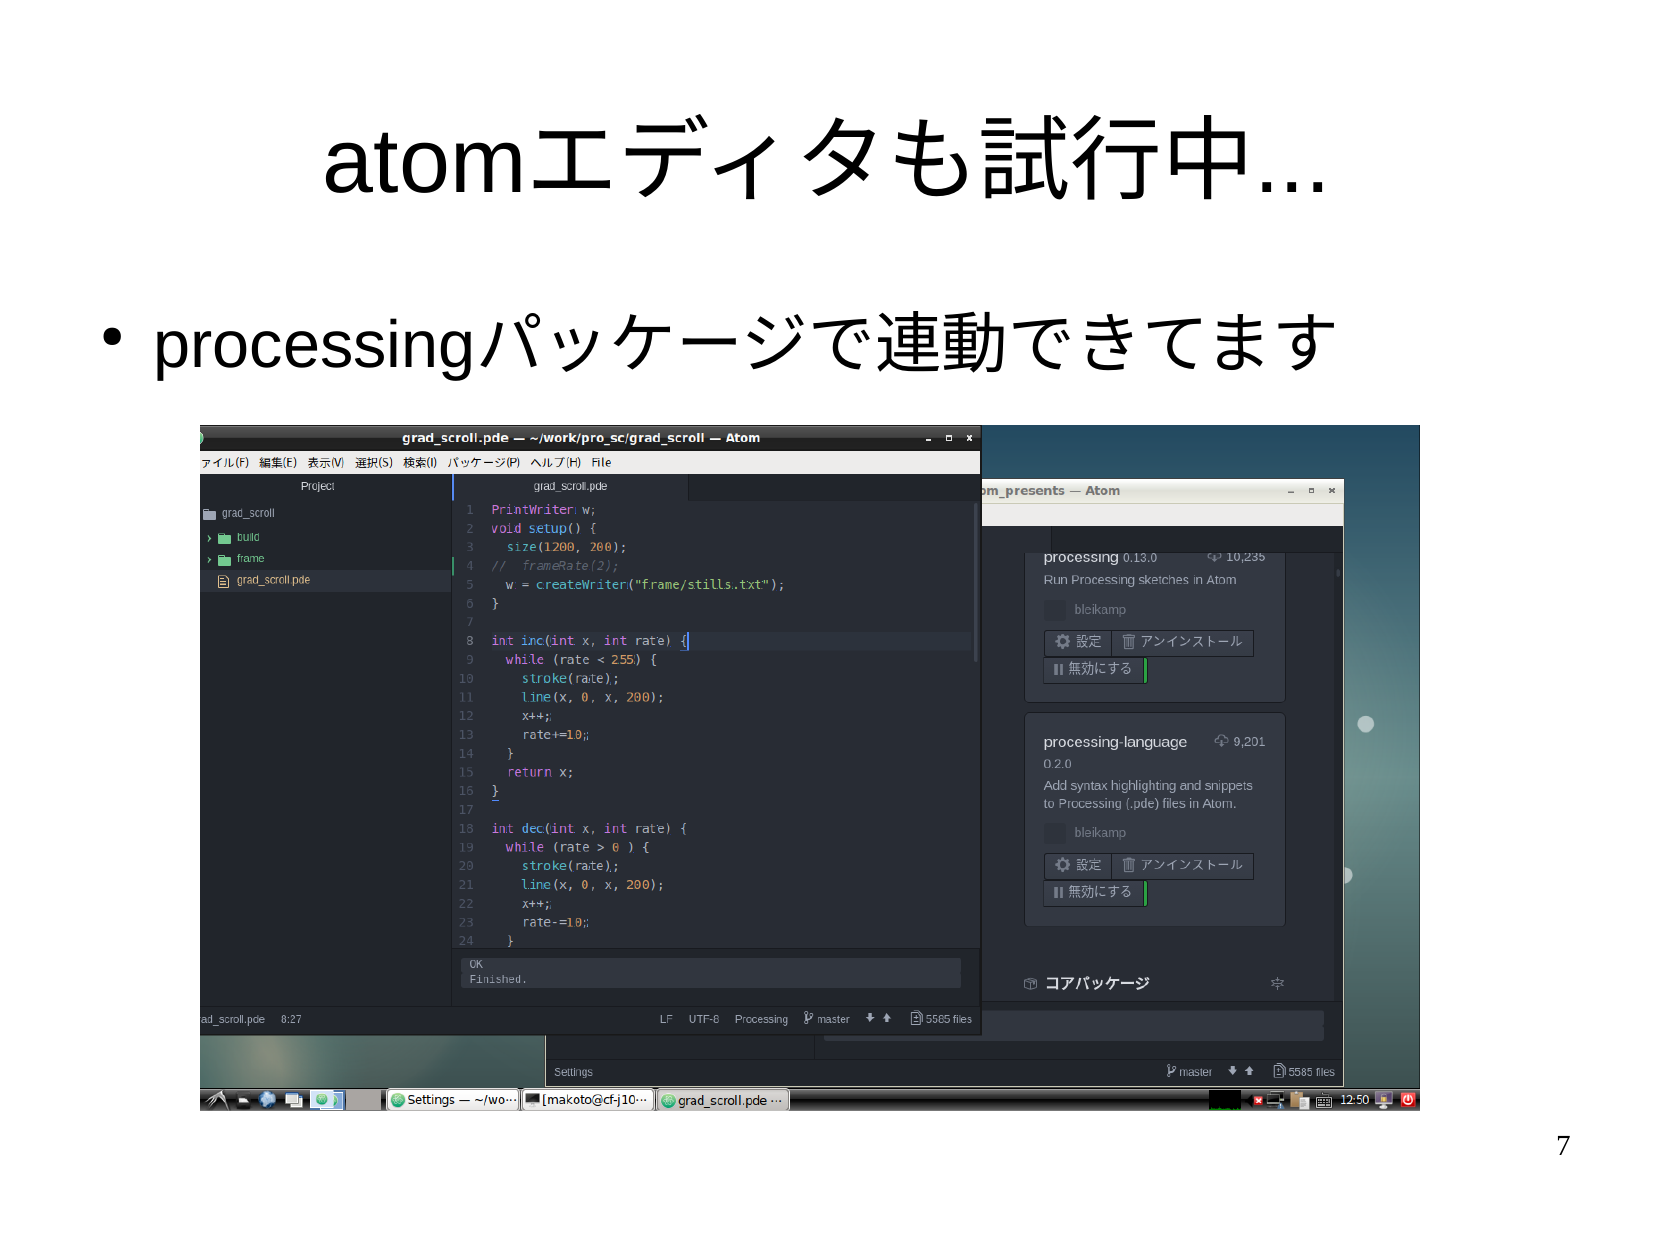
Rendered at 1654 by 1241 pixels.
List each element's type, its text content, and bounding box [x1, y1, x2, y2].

list processingパッケージで連動できてます [82, 290, 1571, 1010]
picture [200, 425, 1420, 1111]
title atomエディタも試行中... [82, 49, 1571, 257]
